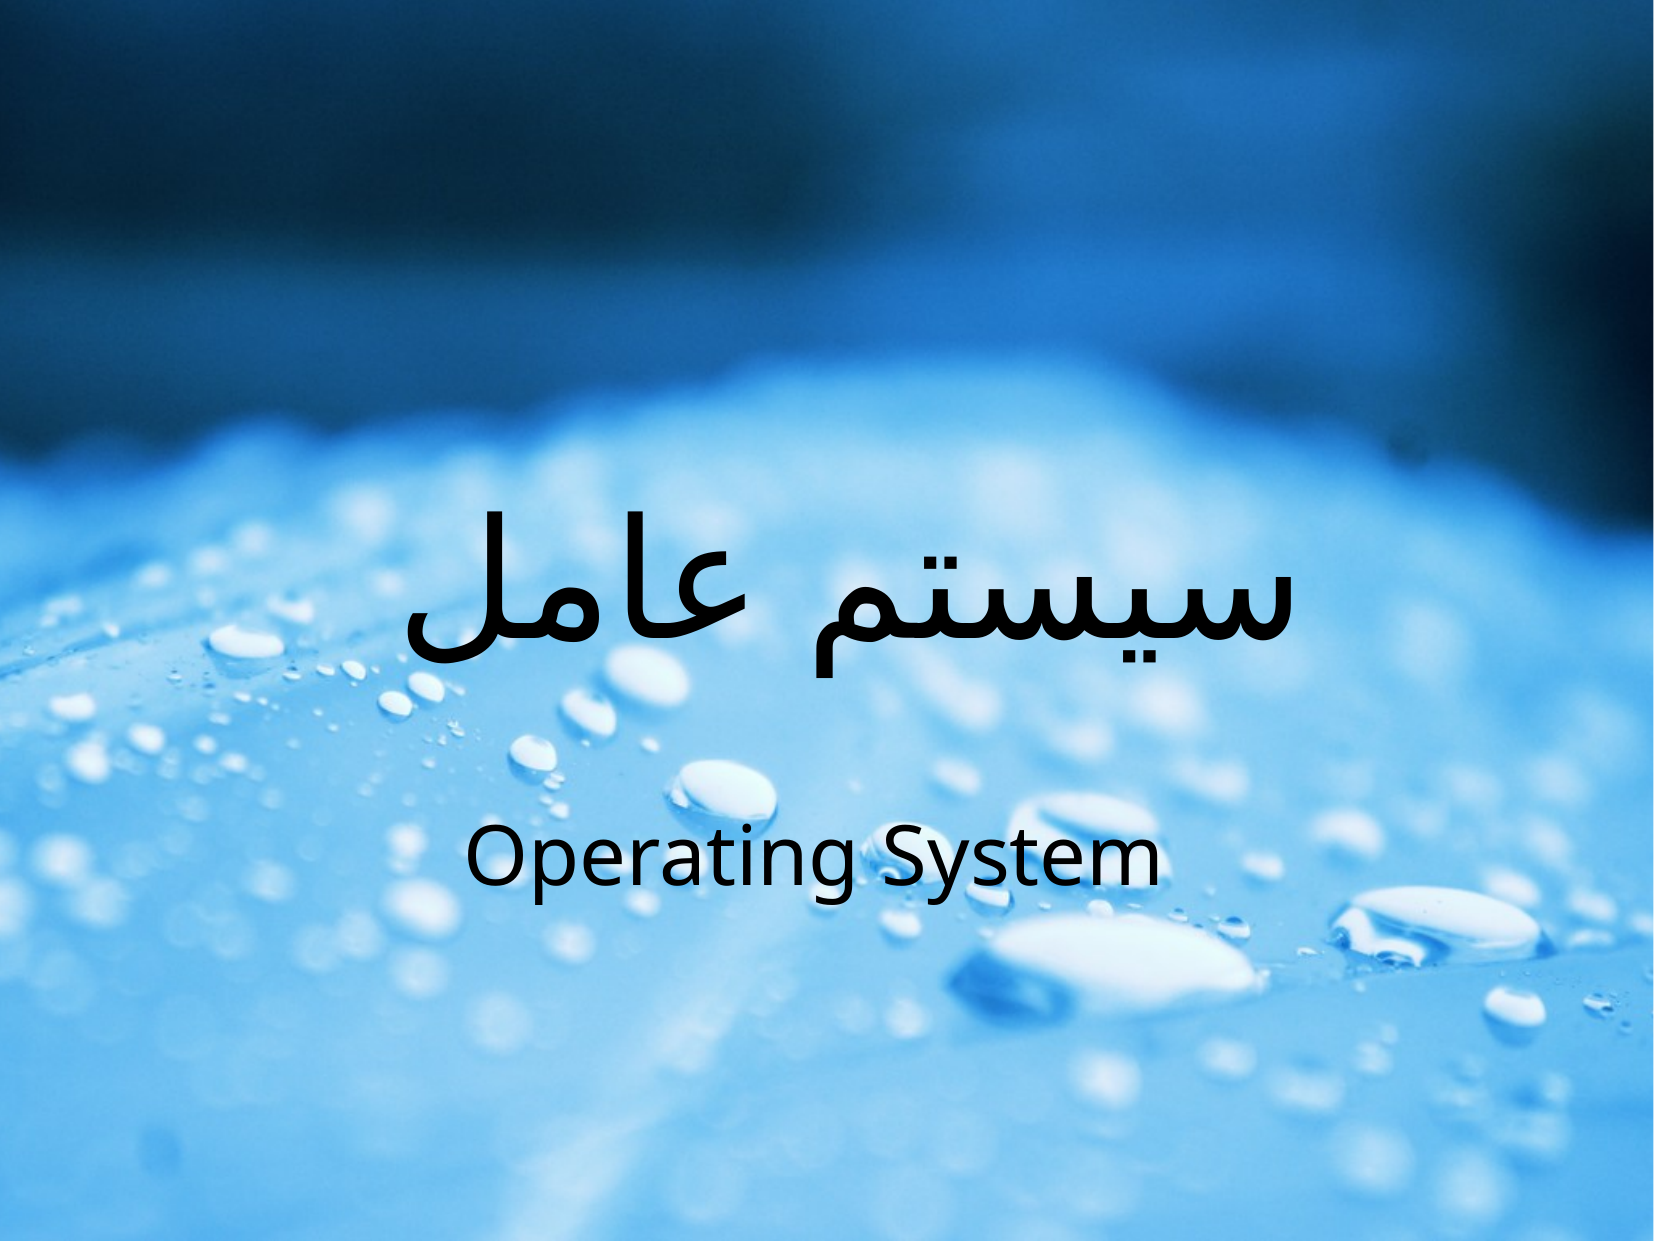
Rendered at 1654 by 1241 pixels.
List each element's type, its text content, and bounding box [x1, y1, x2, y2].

subtitle Operating System [70, 738, 1559, 969]
title سیستم عامل [107, 484, 1596, 712]
picture [0, 0, 1654, 1241]
